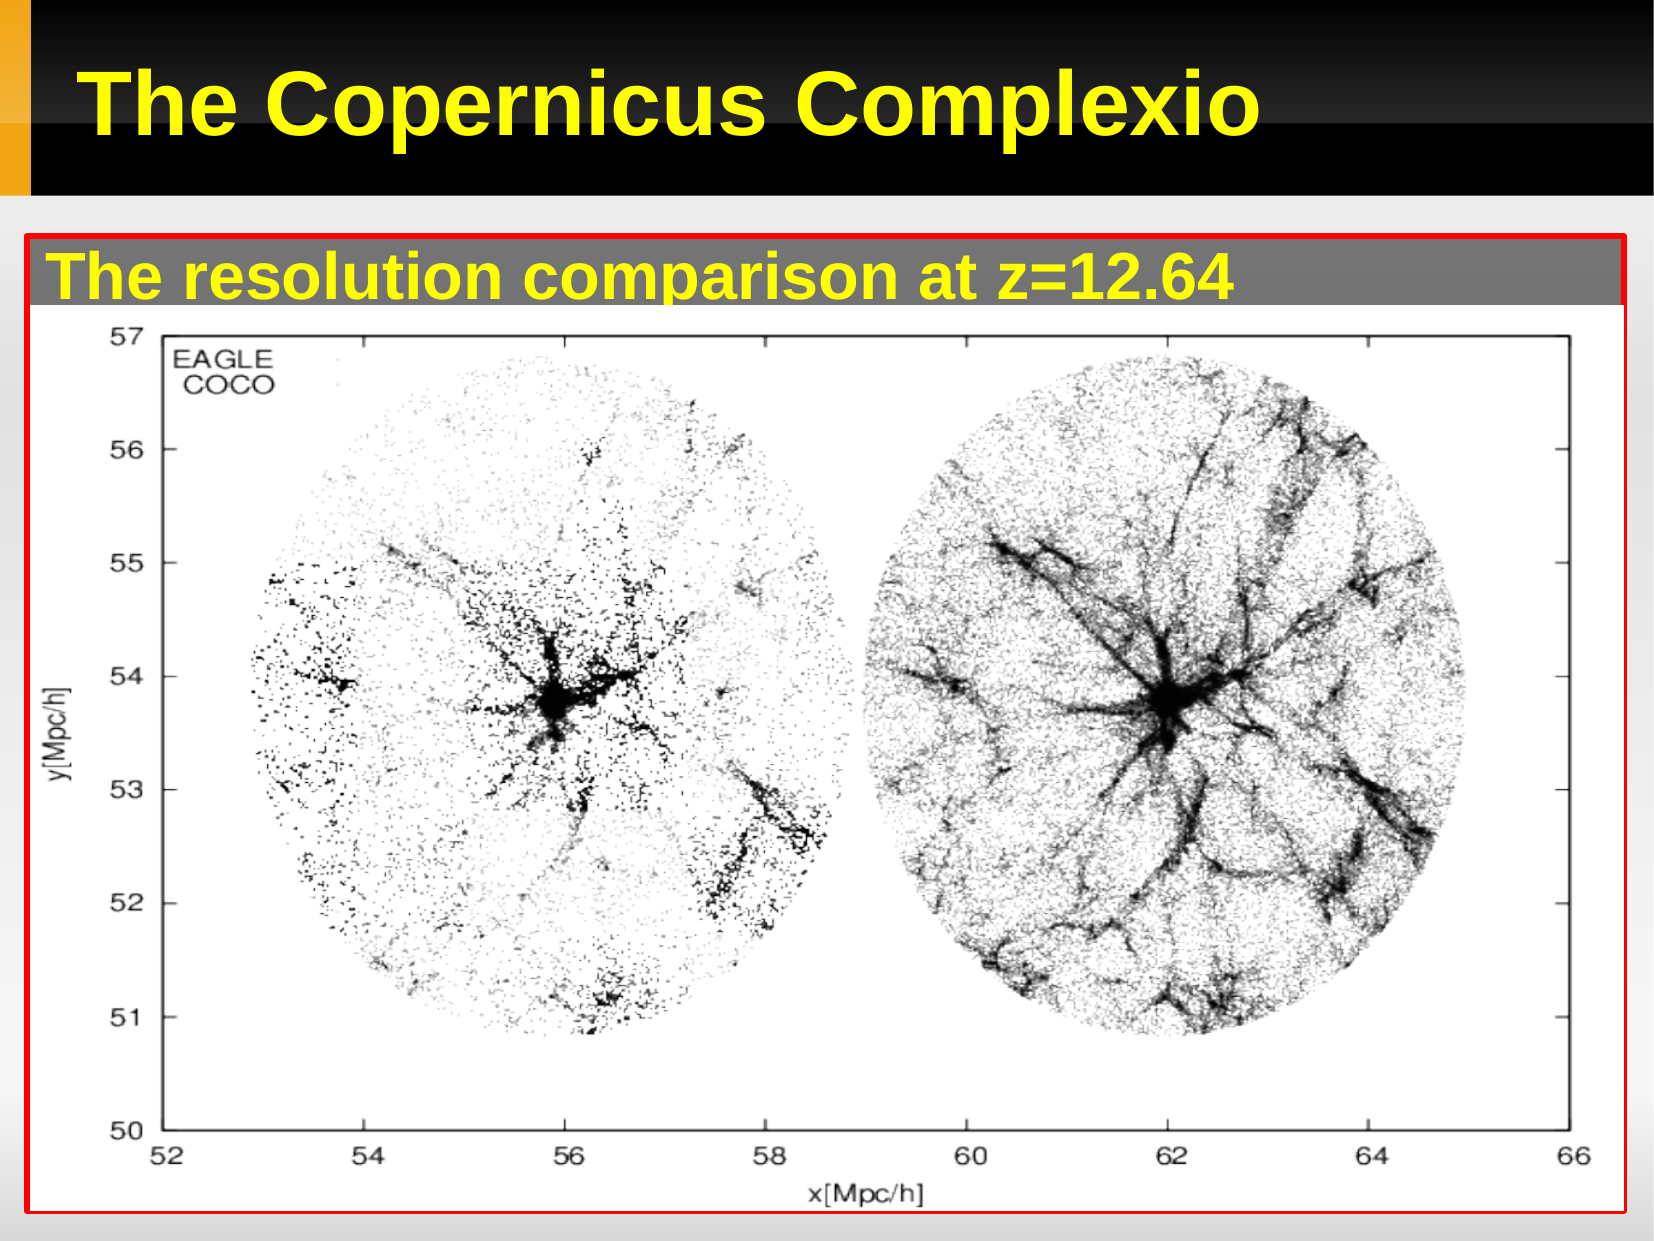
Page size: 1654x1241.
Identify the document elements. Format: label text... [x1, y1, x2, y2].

picture [0, 0, 1654, 1241]
list The resolution comparison at z=12.64 [26, 236, 1625, 1211]
title The Copernicus Complexio [76, 0, 1565, 208]
